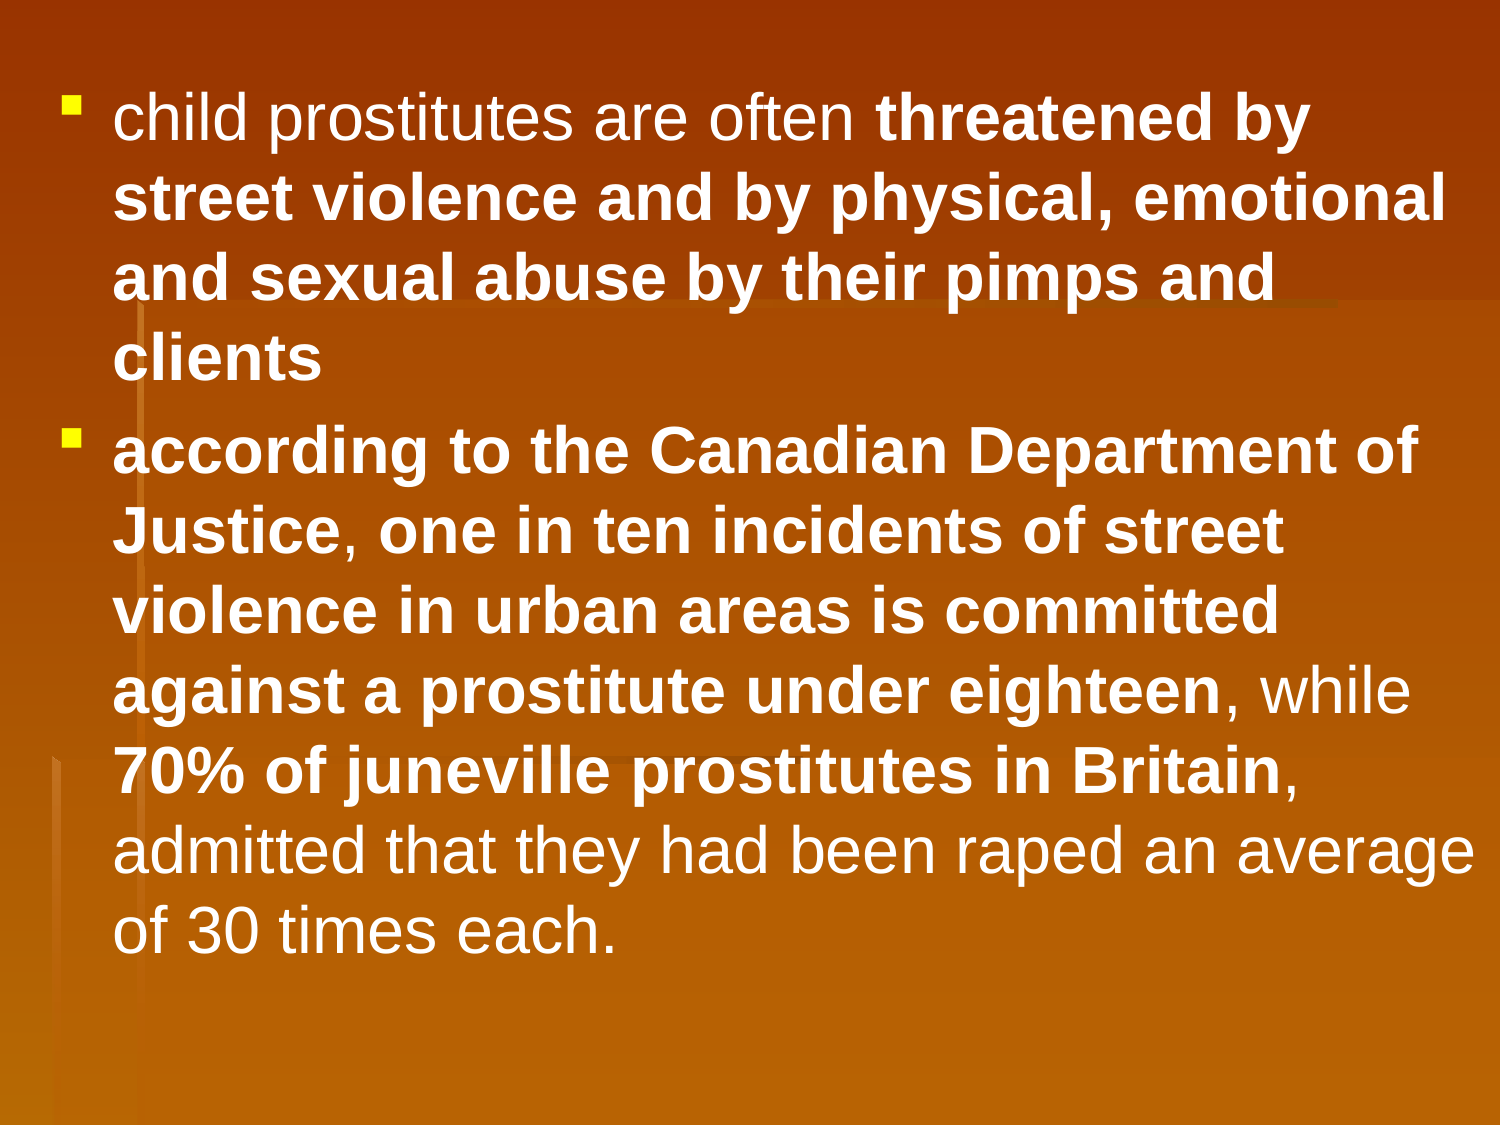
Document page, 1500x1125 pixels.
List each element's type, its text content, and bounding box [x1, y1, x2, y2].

list child prostitutes are often threatened by street violence and by physical, emotional and sexual abuse by their pimps and clients according to the Canadian Department of Justice, one in ten incidents of street violence in urban areas is committed against a prostitute under eighteen, while 70% of juneville prostitutes in Britain, admitted that they had been raped an average of 30 times each. [41, 66, 1500, 1125]
